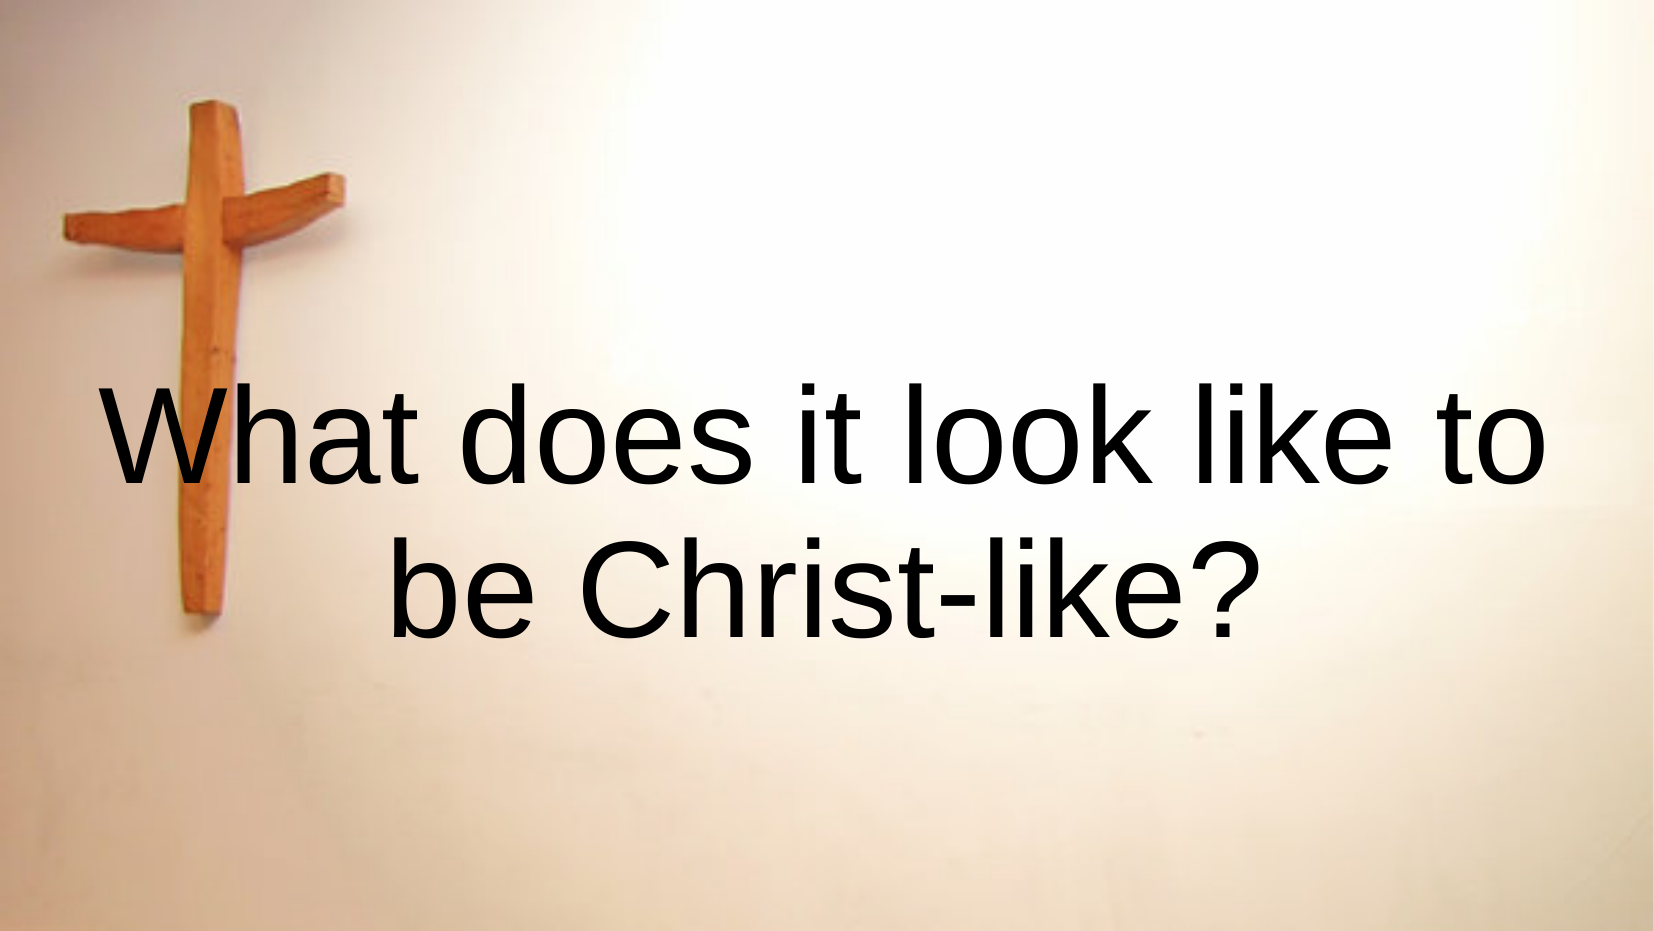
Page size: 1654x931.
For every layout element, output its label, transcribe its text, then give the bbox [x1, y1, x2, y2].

title What does it look like to be Christ-like? [37, 350, 1613, 676]
picture [0, 0, 1654, 931]
